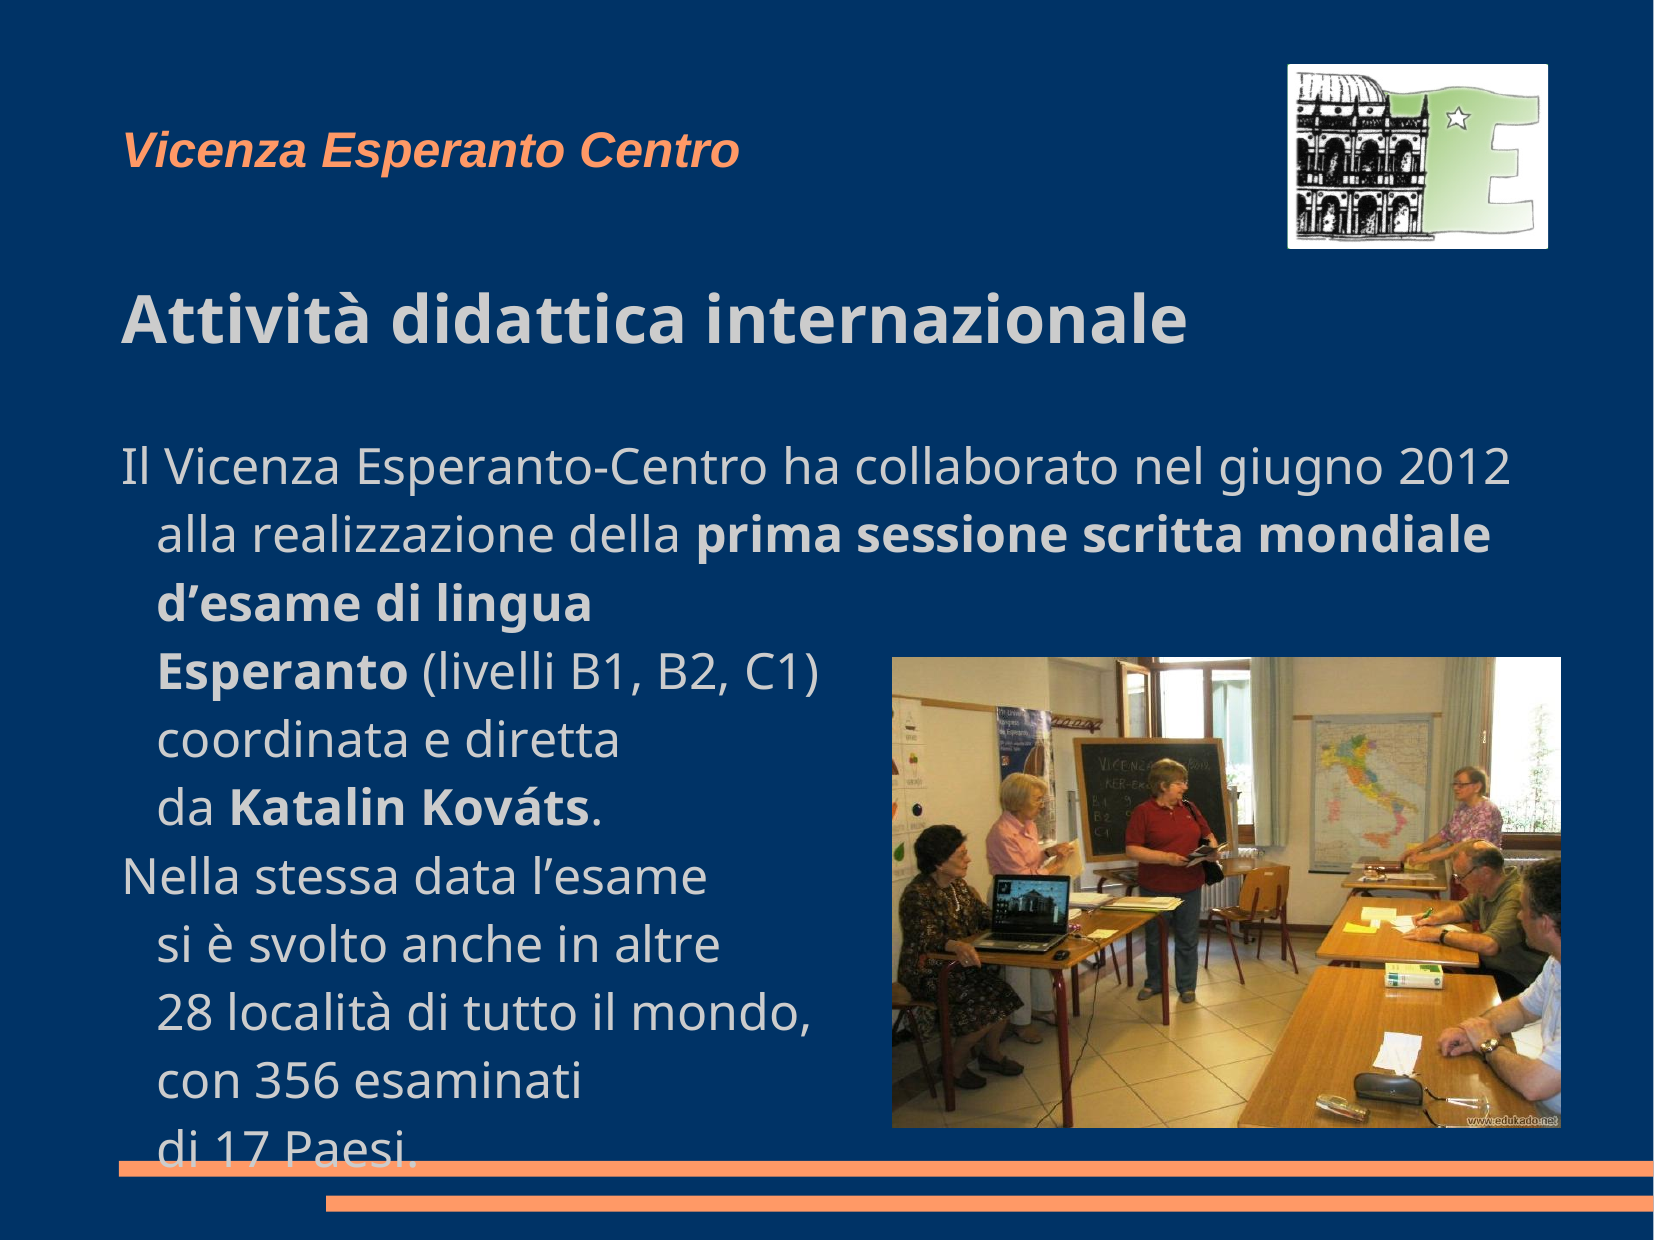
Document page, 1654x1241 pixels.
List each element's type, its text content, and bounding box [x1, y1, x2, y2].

picture [892, 657, 1561, 1128]
subtitle Attività didattica internazionale Il Vicenza Esperanto-Centro ha collaborato nel giugno 2012 alla realizzazione della prima sessione scritta mondiale d’esame di lingua Esperanto (livelli B1, B2, C1) coordinata e diretta da Katalin Kováts. Nella stessa data l’esame si è svolto anche in altre 28 località di tutto il mondo, con 356 esaminati di 17 Paesi. [121, 311, 1561, 1143]
picture [1287, 64, 1549, 249]
title Vicenza Esperanto Centro [121, 46, 1534, 254]
